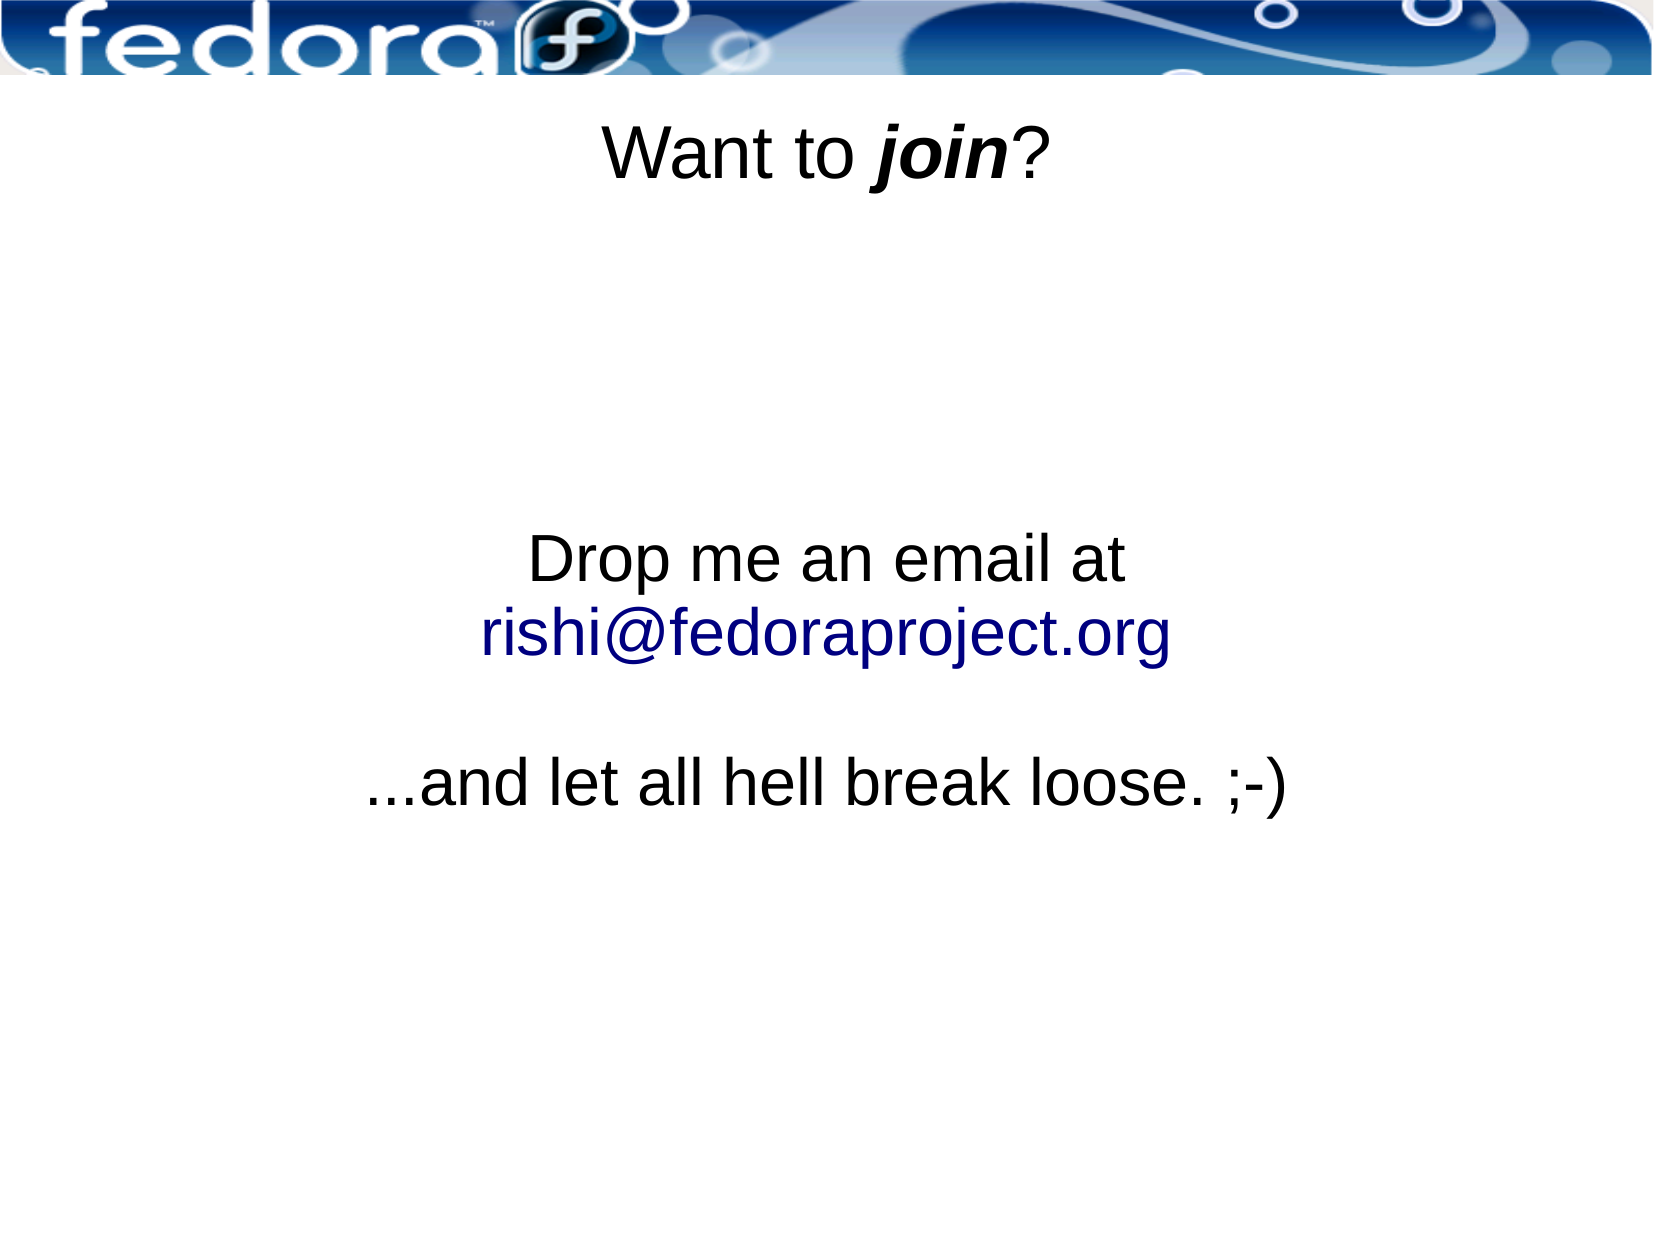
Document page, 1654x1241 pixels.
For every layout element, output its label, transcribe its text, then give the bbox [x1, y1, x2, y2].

subtitle Drop me an email at rishi@fedoraproject.org ...and let all hell break loose. ;-) [82, 297, 1571, 1043]
title Want to join? [82, 49, 1571, 257]
picture [0, 0, 1654, 76]
